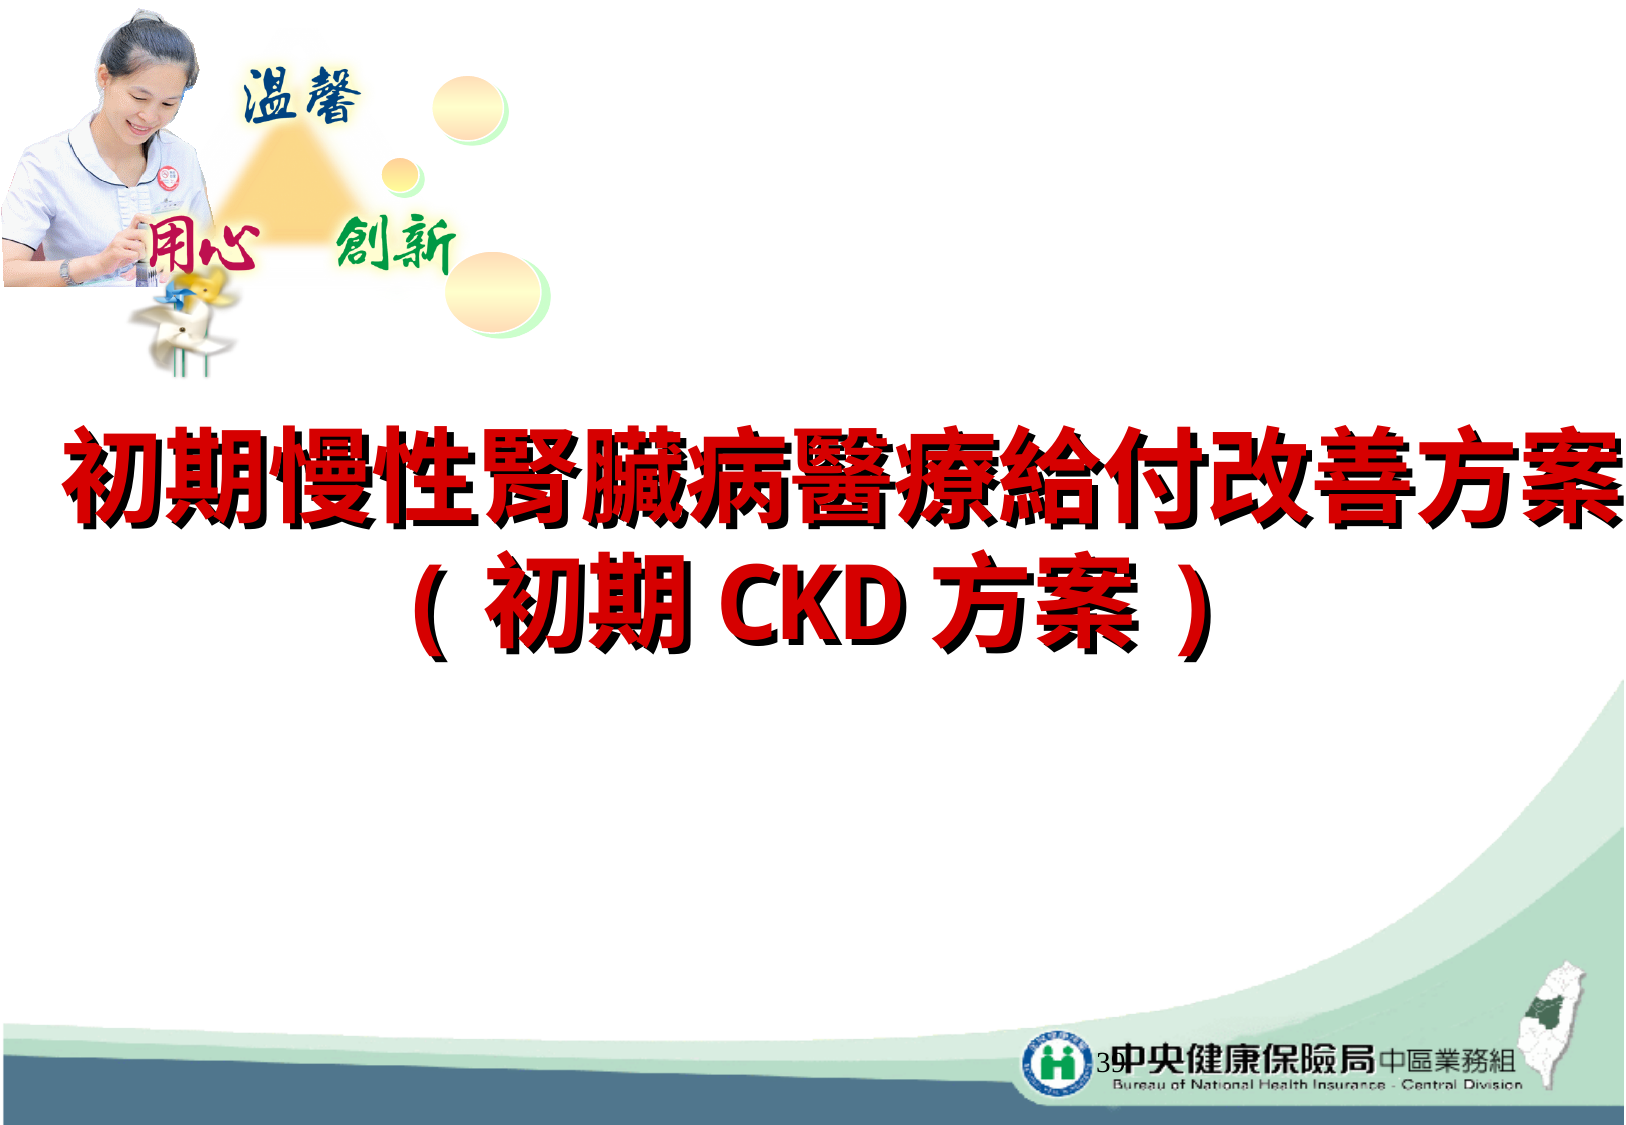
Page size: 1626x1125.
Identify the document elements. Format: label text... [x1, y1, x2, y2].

text_box [1081, 1023, 1596, 1099]
title 初期慢性腎臟病醫療給付改善方案 (初期CKD方案) [38, 304, 1625, 891]
